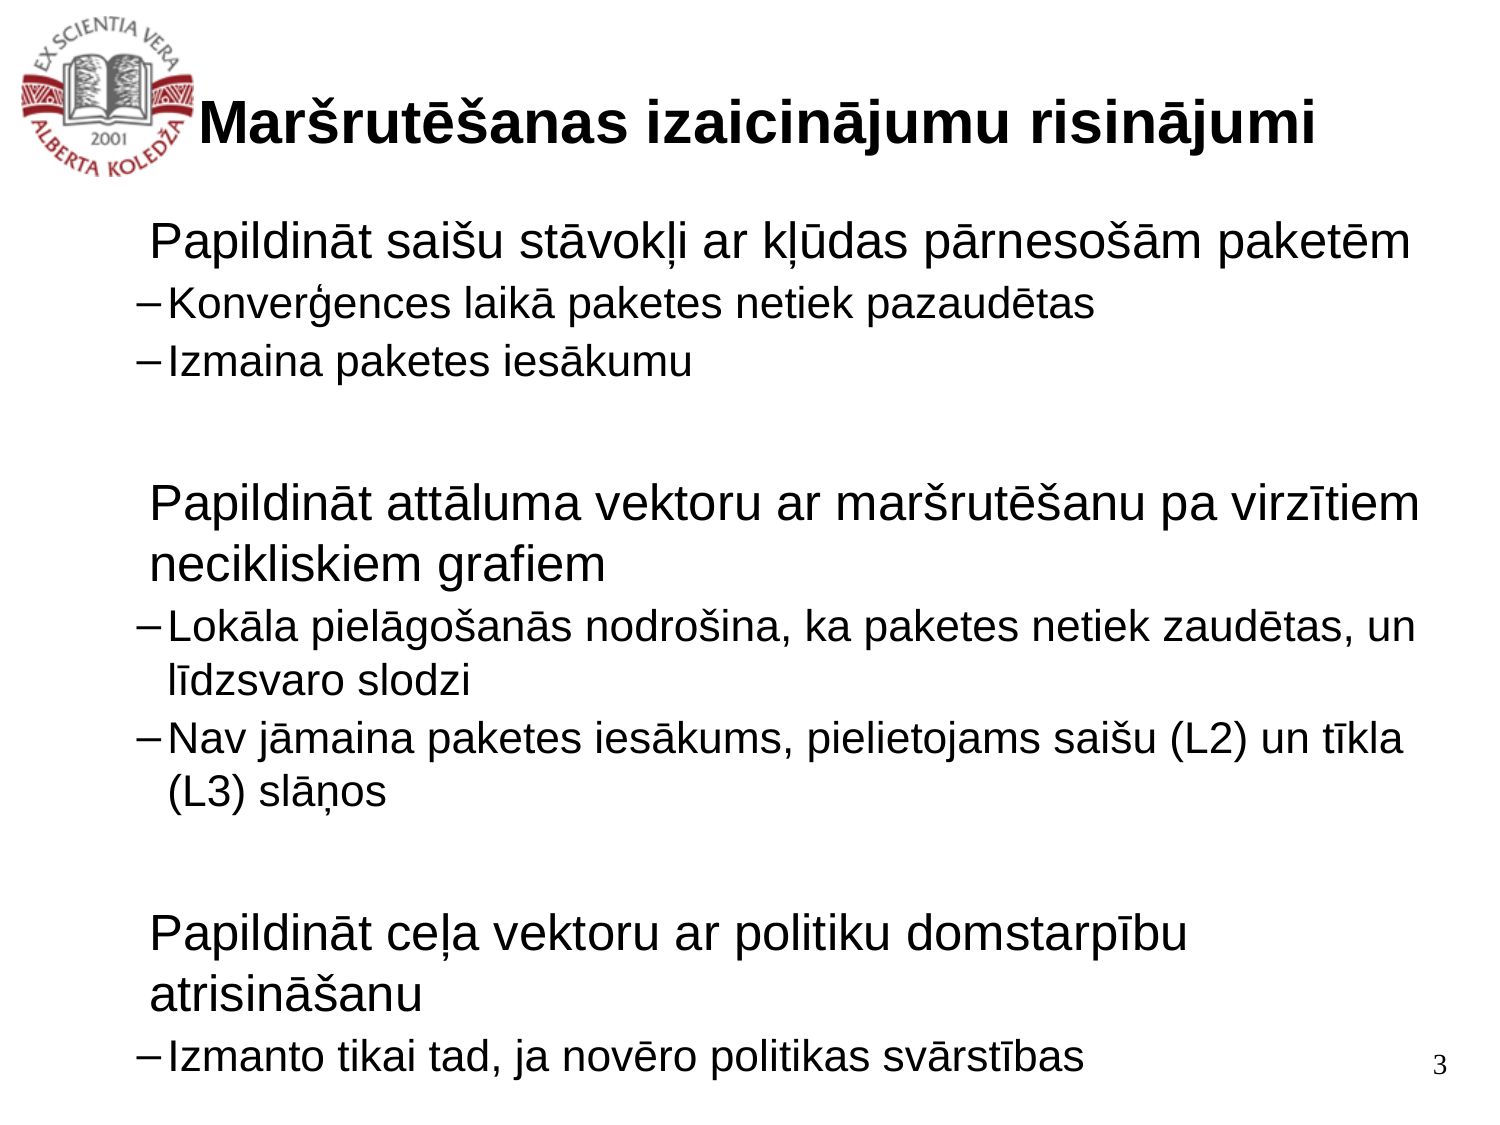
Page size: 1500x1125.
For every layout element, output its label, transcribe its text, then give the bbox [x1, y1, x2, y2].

title Maršrutēšanas izaicinājumu risinājumi [85, 62, 1410, 175]
picture [21, 16, 194, 177]
text_box <skaitlis> [1312, 1037, 1463, 1101]
list Papildināt saišu stāvokļi ar kļūdas pārnesošām paketēm Konverģences laikā paketes netiek pazaudētas Izmaina paketes iesākumu Papildināt attāluma vektoru ar maršrutēšanu pa virzītiem necikliskiem grafiem Lokāla pielāgošanās nodrošina, ka paketes netiek zaudētas, un līdzsvaro slodzi Nav jāmaina paketes iesākums, pielietojams saišu (L2) un tīkla (L3) slāņos Papildināt ceļa vektoru ar politiku domstarpību atrisināšanu Izmanto tikai tad, ja novēro politikas svārstības [74, 200, 1463, 1101]
